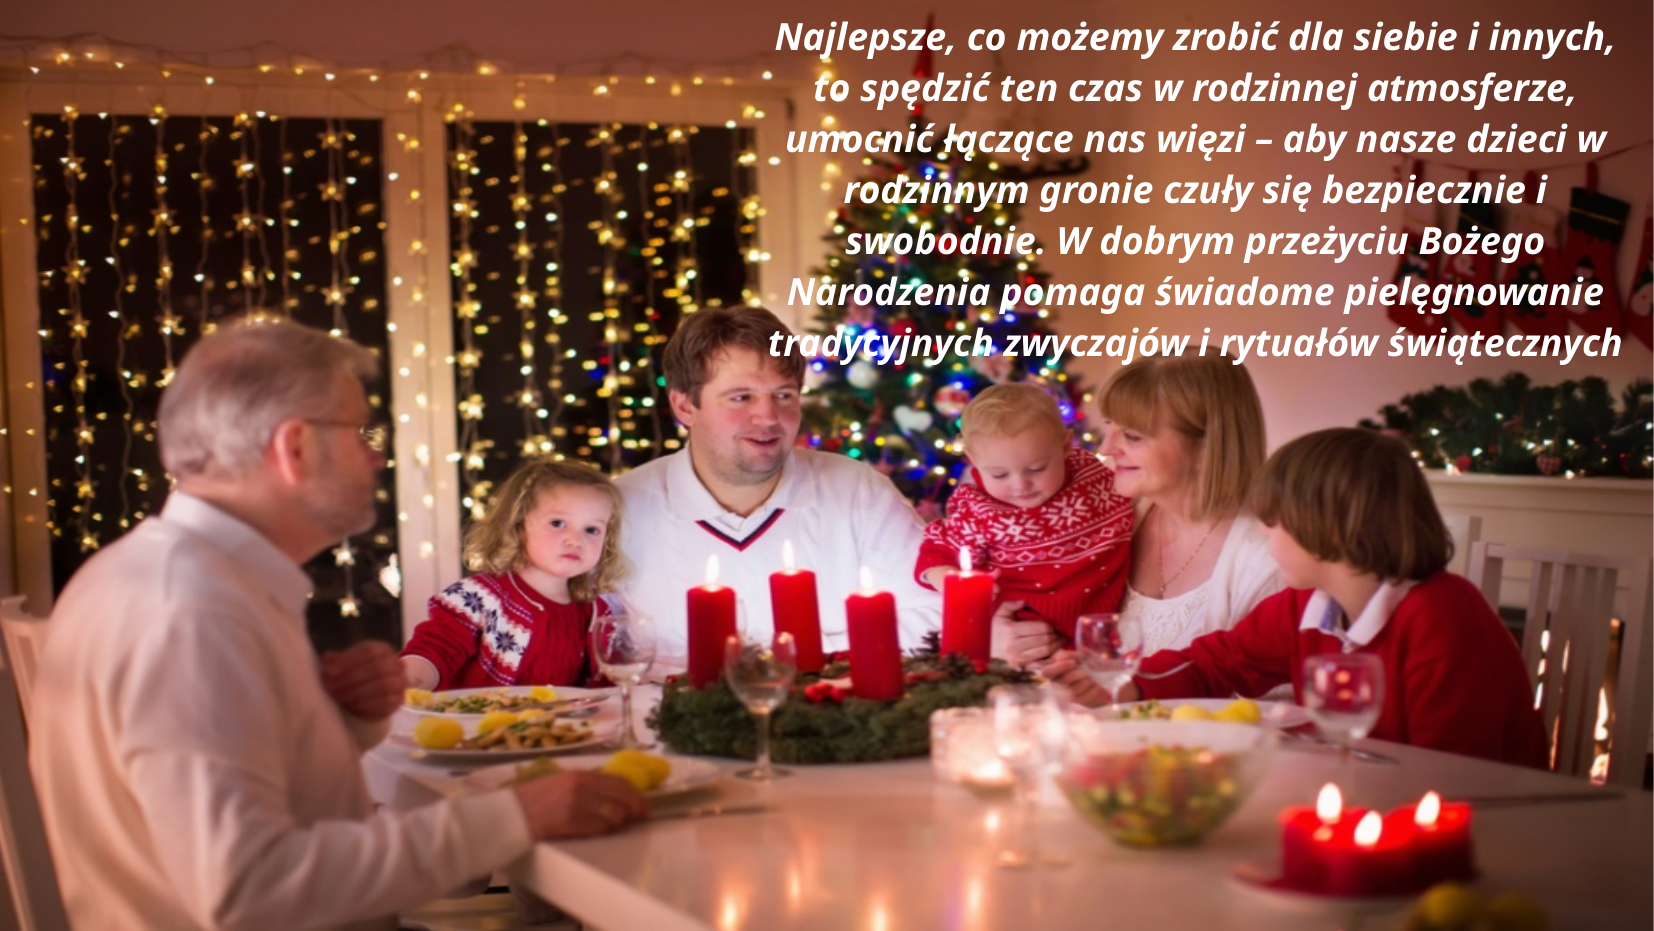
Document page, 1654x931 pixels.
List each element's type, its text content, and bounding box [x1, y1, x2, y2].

text_box Najlepsze, co możemy zrobić dla siebie i innych, to spędzić ten czas w rodzinnej atmosferze, umocnić łączące nas więzi – aby nasze dzieci w rodzinnym gronie czuły się bezpiecznie i swobodnie. W dobrym przeżyciu Bożego Narodzenia pomaga świadome pielęgnowanie tradycyjnych zwyczajów i rytuałów świątecznych [738, 3, 1654, 931]
picture [0, 0, 1654, 931]
